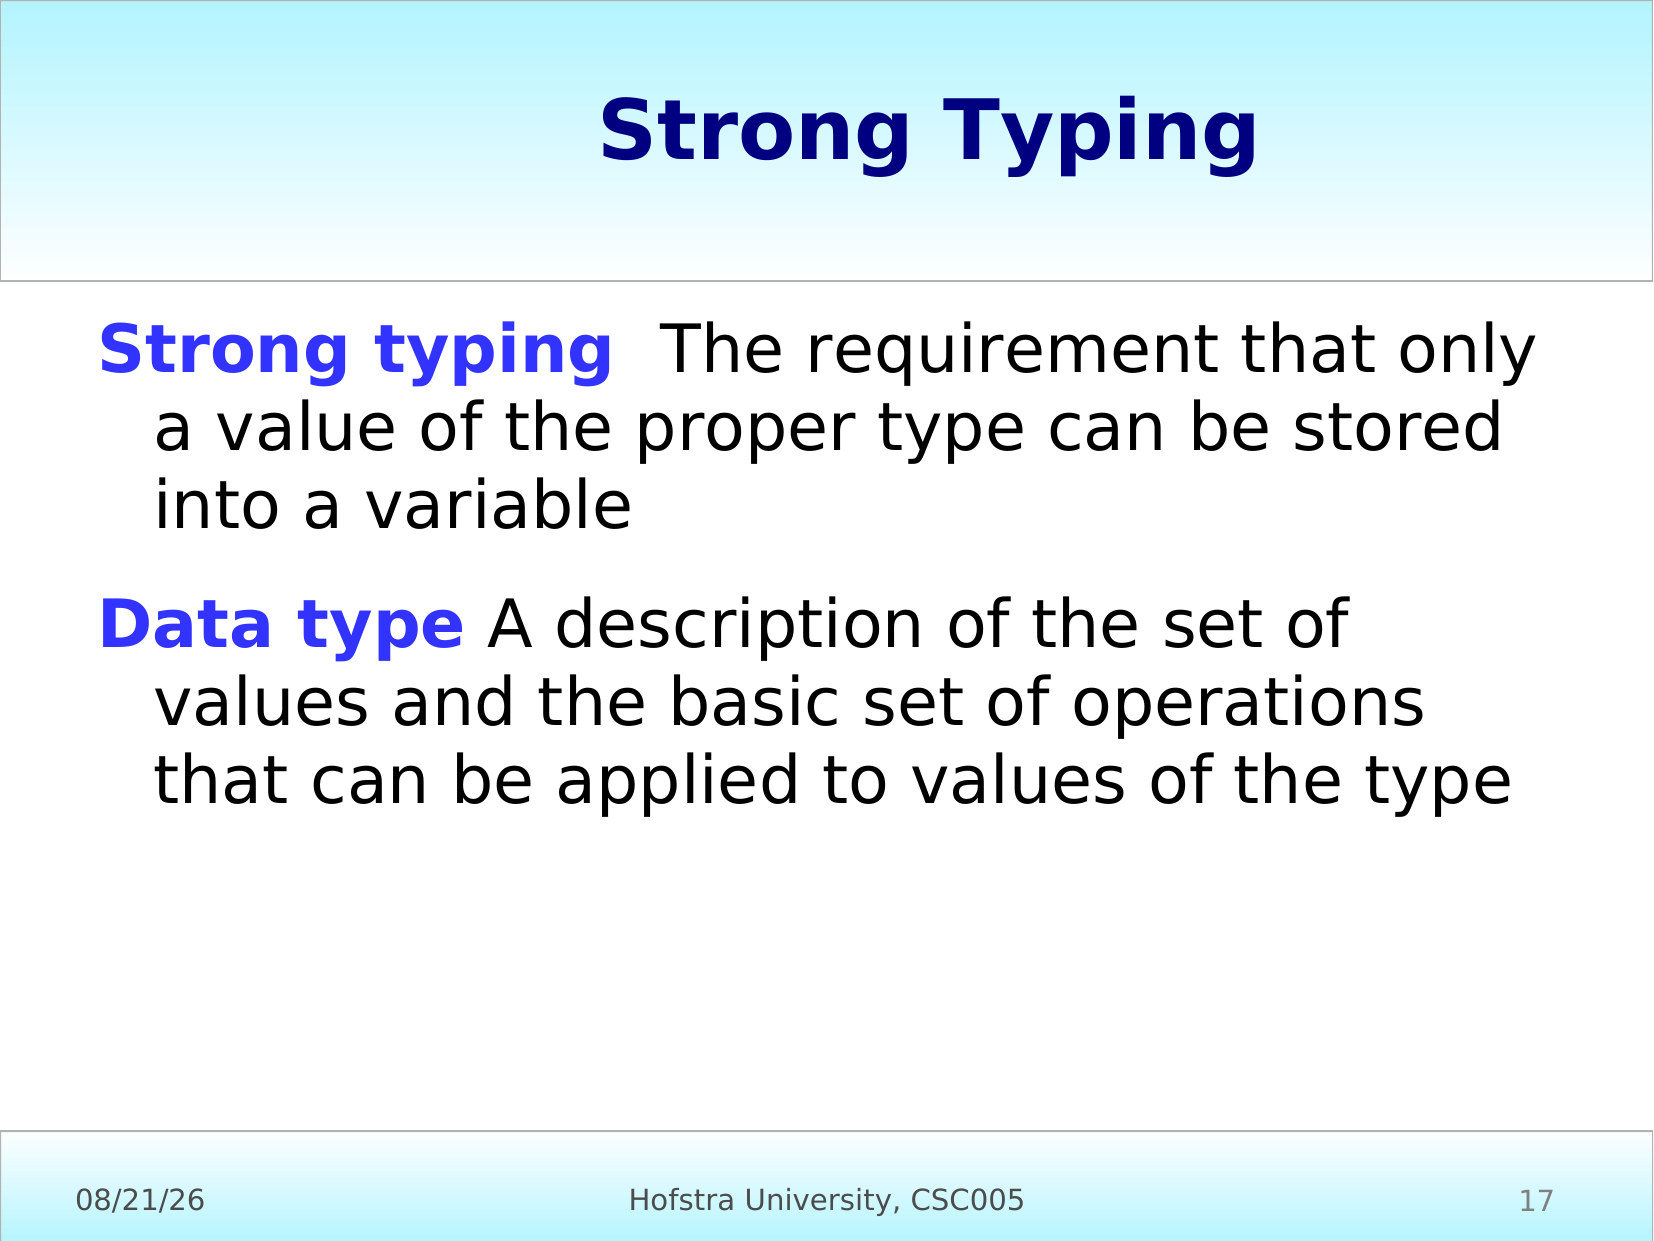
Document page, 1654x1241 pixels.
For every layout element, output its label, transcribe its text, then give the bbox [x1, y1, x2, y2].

list Strong typing The requirement that only a value of the proper type can be stored into a variable Data type A description of the set of values and the basic set of operations that can be applied to values of the type [82, 303, 1571, 1131]
title Strong Typing [247, 27, 1612, 235]
